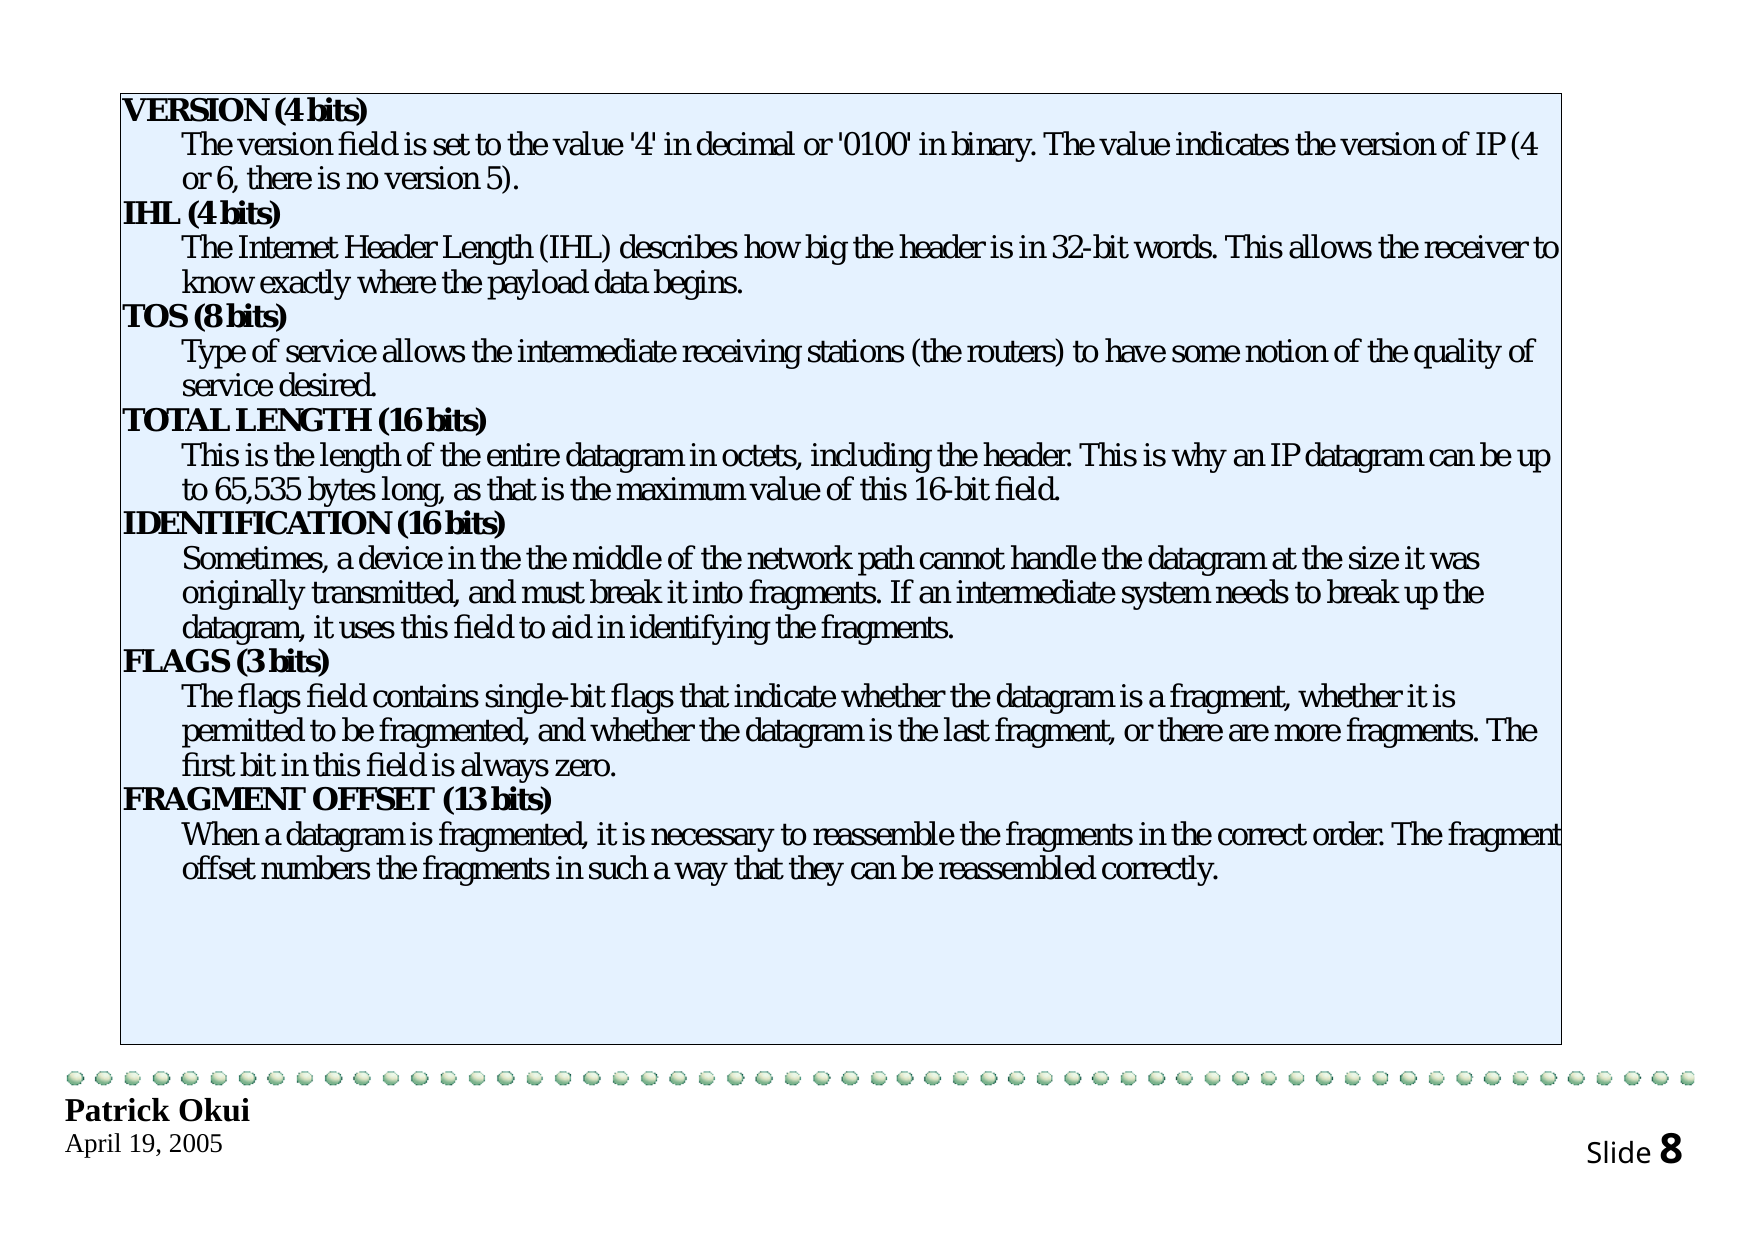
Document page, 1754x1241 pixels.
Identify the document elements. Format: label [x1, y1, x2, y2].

picture [59, 1070, 1695, 1087]
